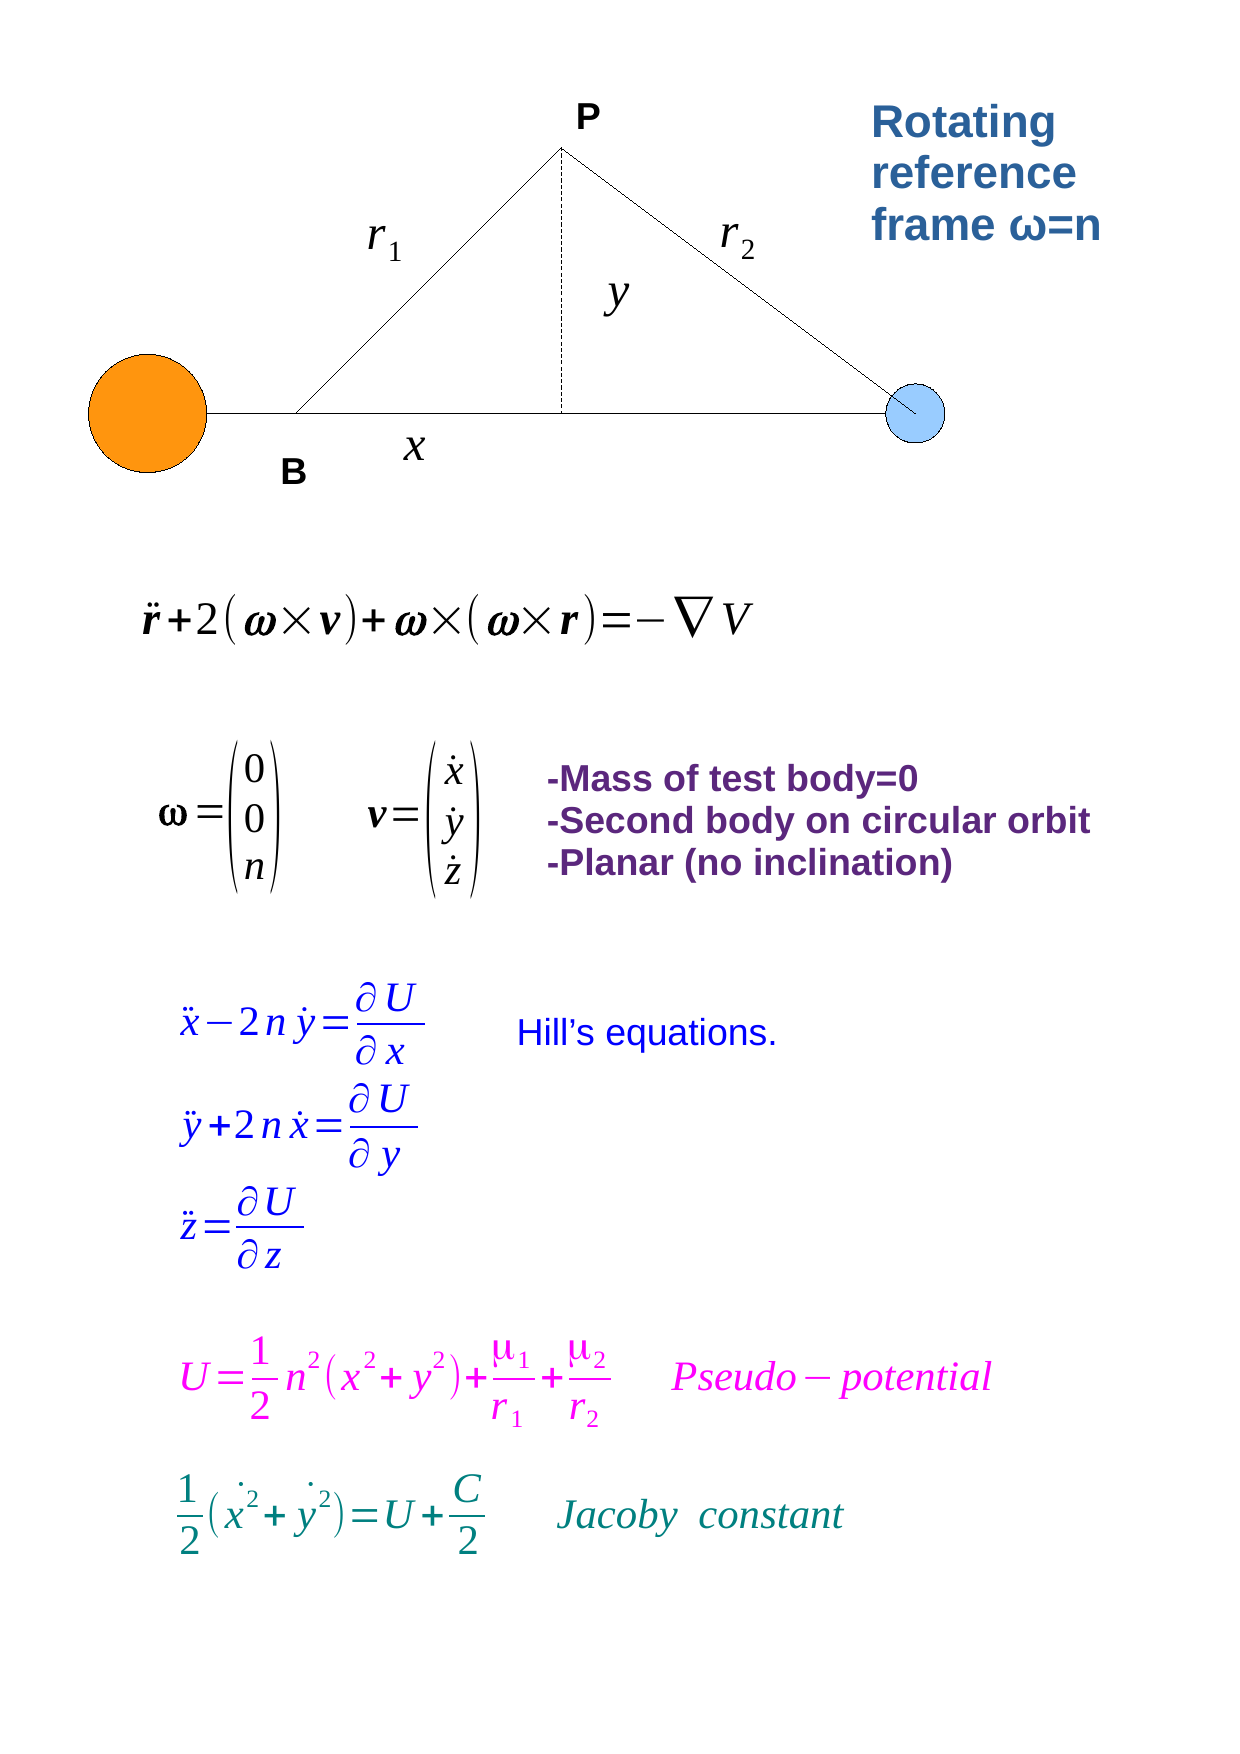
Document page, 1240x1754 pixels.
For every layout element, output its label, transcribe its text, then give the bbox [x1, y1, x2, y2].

chart [354, 206, 415, 269]
text_box B [265, 442, 325, 500]
text_box -Mass of test body=0 -Second body on circular orbit -Planar (no inclination) [532, 749, 1123, 975]
chart [167, 974, 1004, 1434]
chart [388, 417, 439, 473]
text_box P [561, 88, 621, 146]
chart [589, 263, 644, 318]
text_box Hill’s equations. [501, 1003, 916, 1061]
chart [147, 738, 293, 898]
text_box [88, 354, 207, 473]
text_box Rotating reference frame ω=n [856, 88, 1152, 258]
chart [354, 738, 494, 902]
text_box [885, 383, 945, 443]
chart [707, 204, 768, 266]
chart [129, 590, 768, 648]
chart [163, 1465, 857, 1565]
